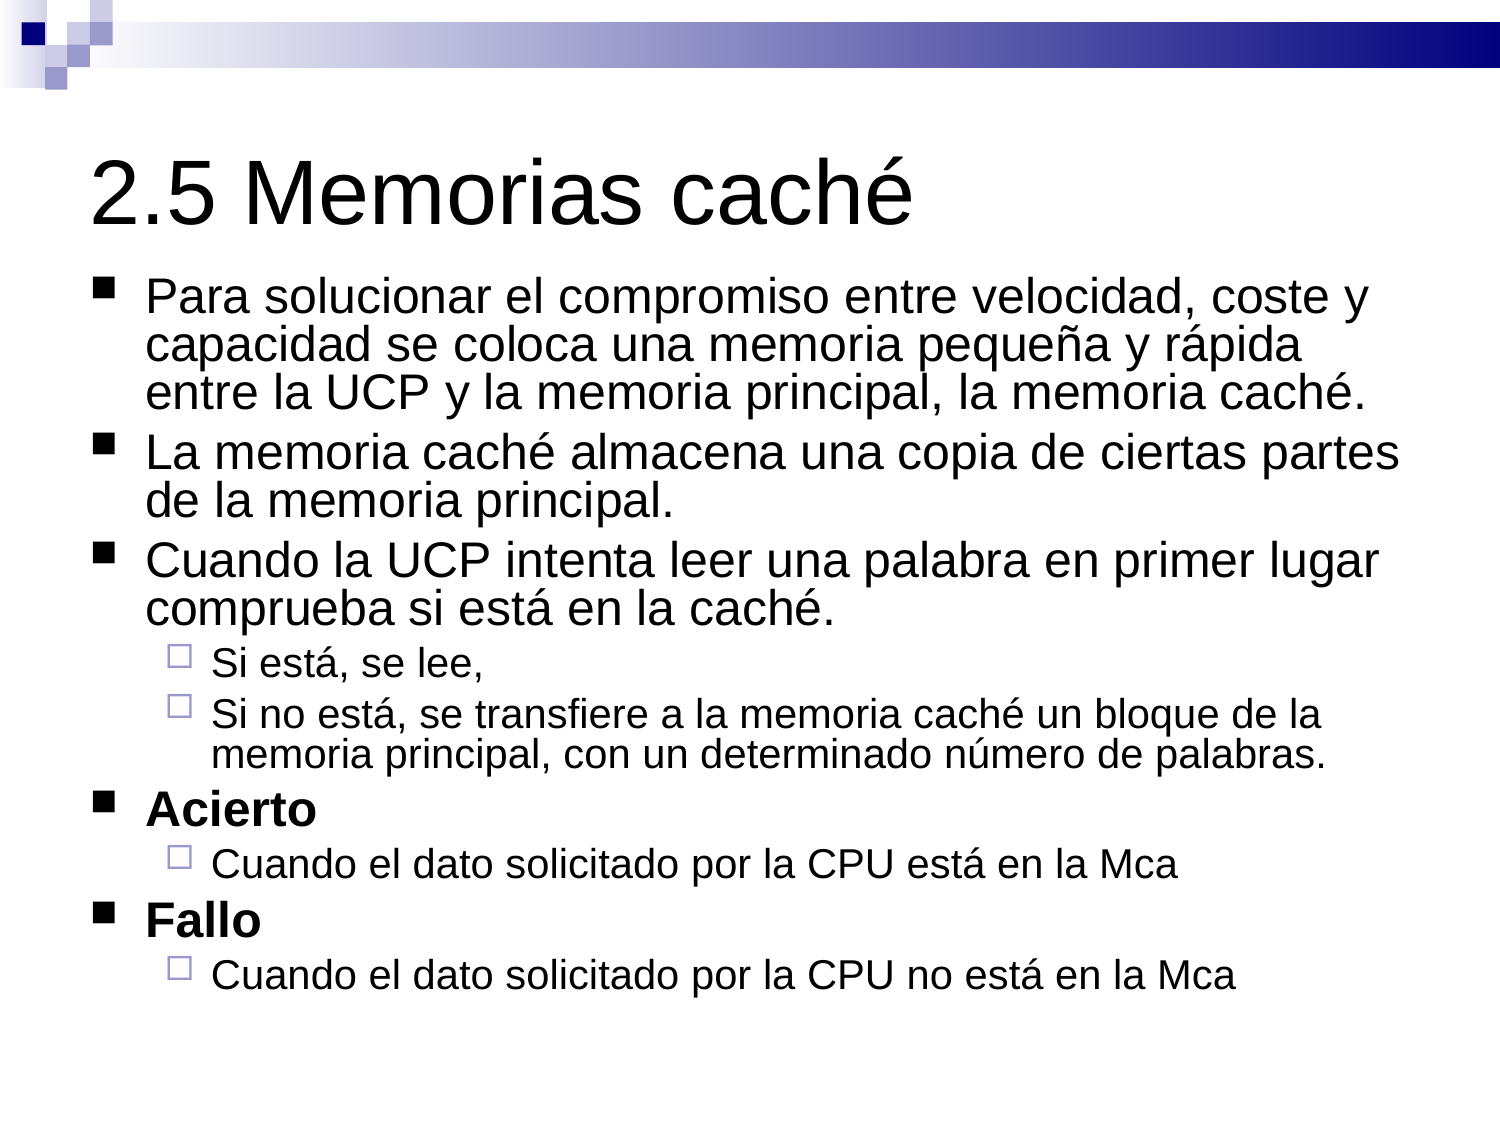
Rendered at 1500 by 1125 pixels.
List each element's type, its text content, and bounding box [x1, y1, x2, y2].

list Para solucionar el compromiso entre velocidad, coste y capacidad se coloca una memoria pequeña y rápida entre la UCP y la memoria principal, la memoria caché. La memoria caché almacena una copia de ciertas partes de la memoria principal. Cuando la UCP intenta leer una palabra en primer lugar comprueba si está en la caché. Si está, se lee, Si no está, se transfiere a la memoria caché un bloque de la memoria principal, con un determinado número de palabras. Acierto Cuando el dato solicitado por la CPU está en la Mca Fallo Cuando el dato solicitado por la CPU no está en la Mca [75, 267, 1426, 1059]
title 2.5 Memorias caché [75, 75, 1426, 267]
